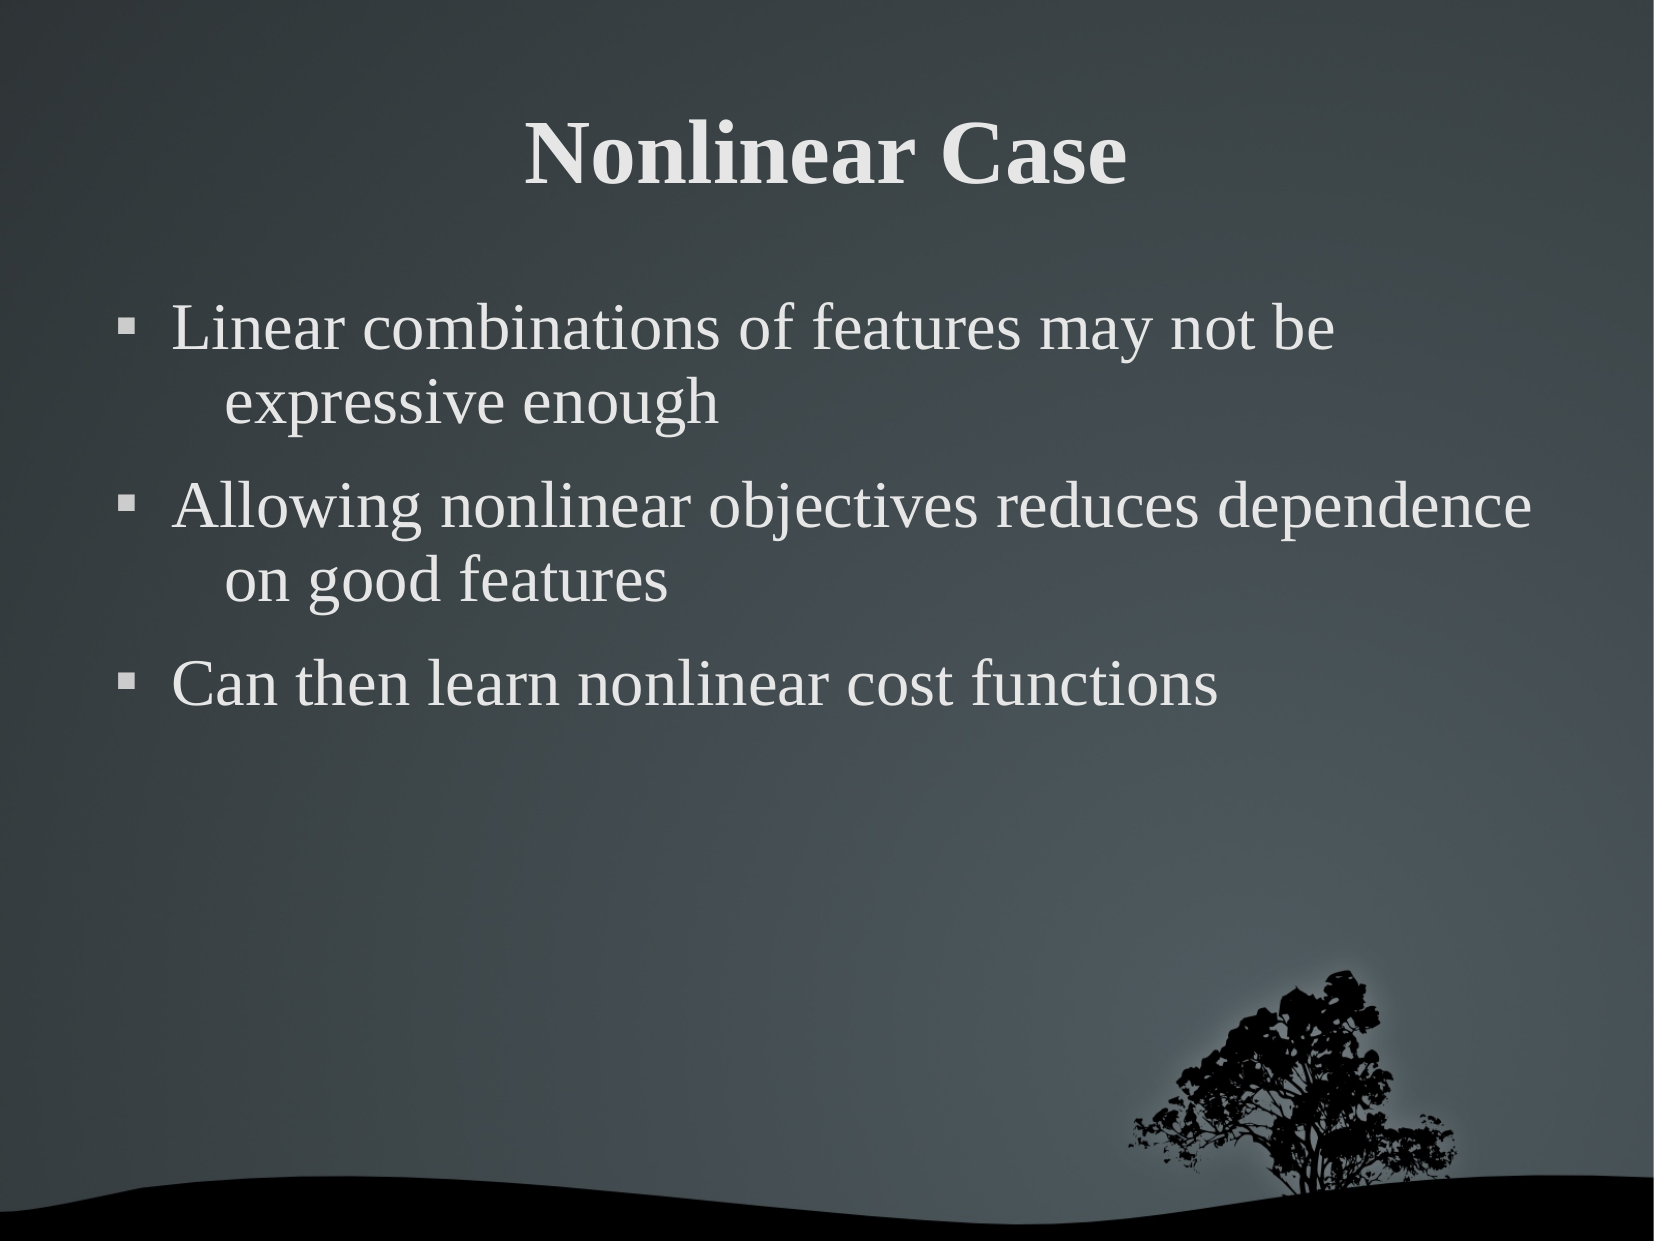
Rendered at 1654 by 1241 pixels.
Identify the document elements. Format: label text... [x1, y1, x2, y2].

list Linear combinations of features may not be expressive enough Allowing nonlinear objectives reduces dependence on good features Can then learn nonlinear cost functions [82, 290, 1571, 1094]
picture [0, 0, 1654, 1241]
title Nonlinear Case [82, 56, 1571, 250]
